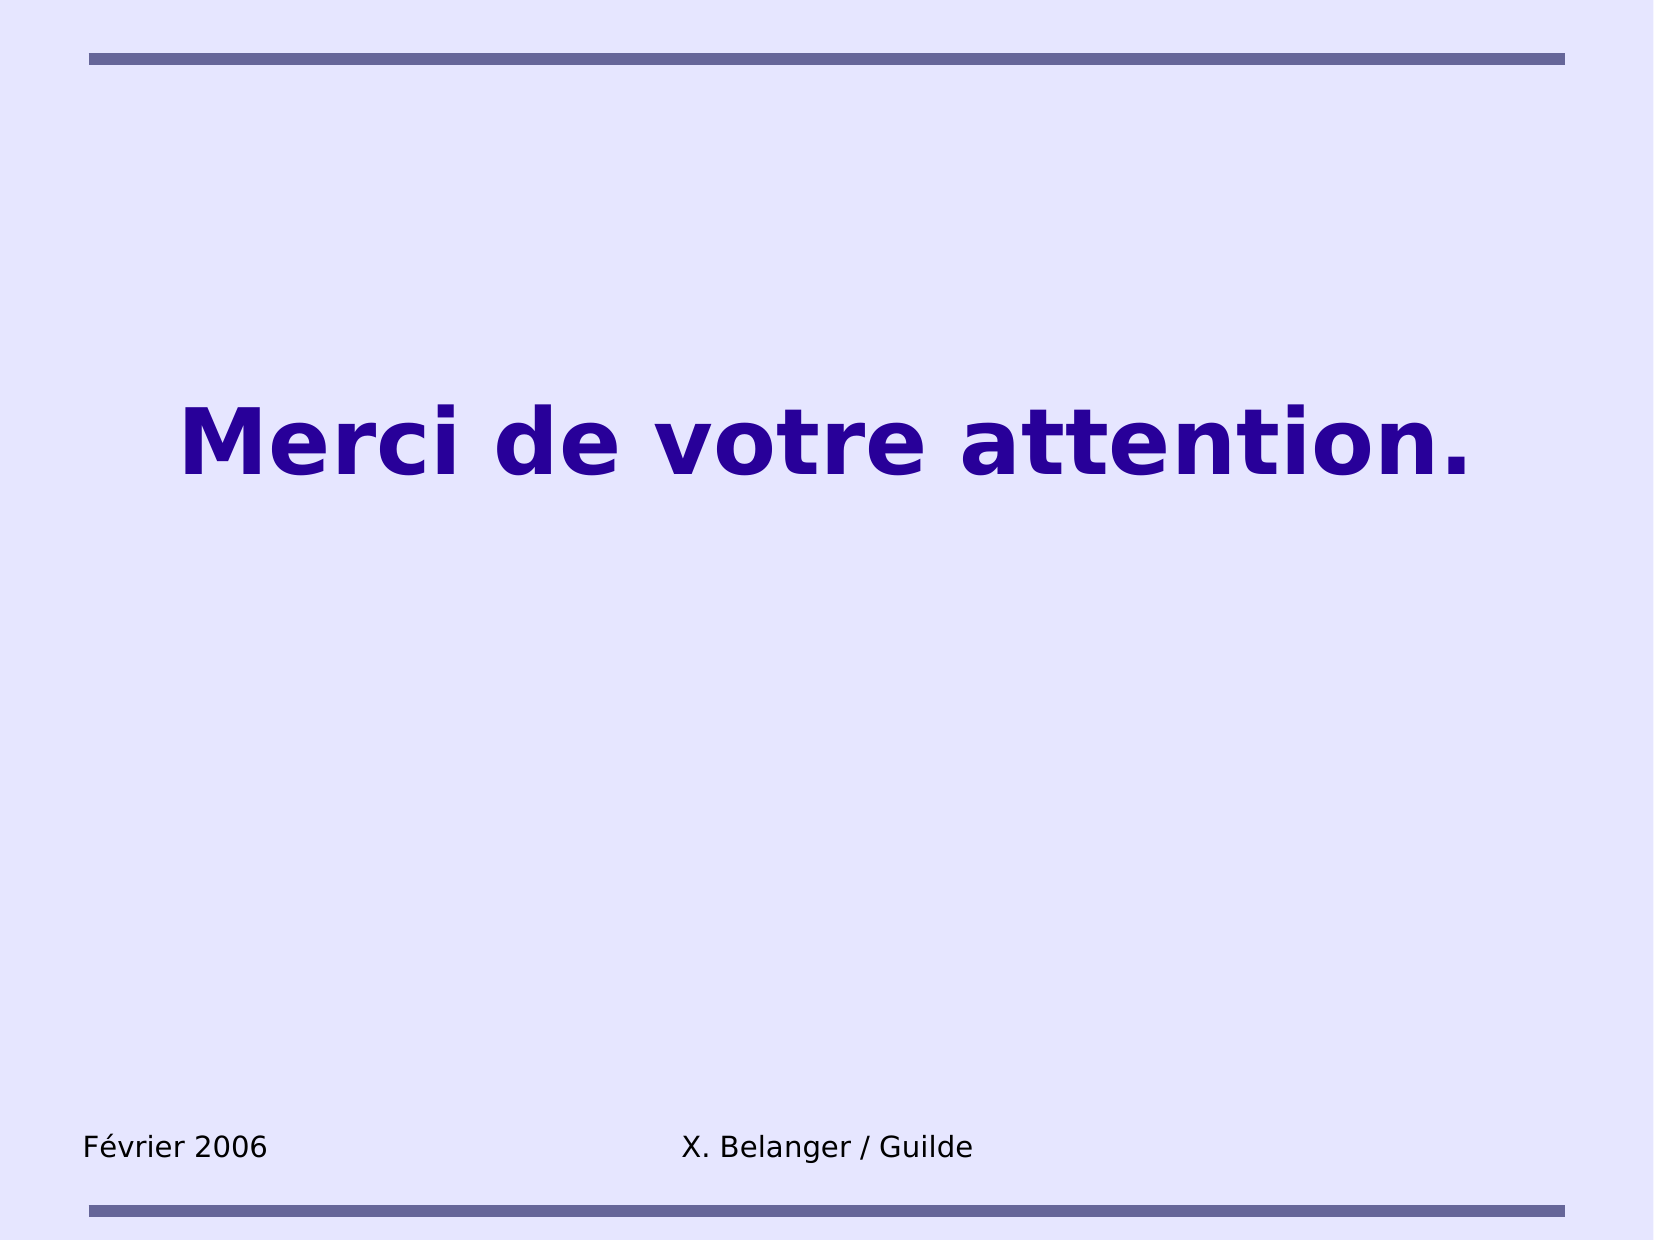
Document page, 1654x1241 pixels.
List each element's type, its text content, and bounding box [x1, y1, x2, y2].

title Merci de votre attention. [82, 338, 1571, 546]
